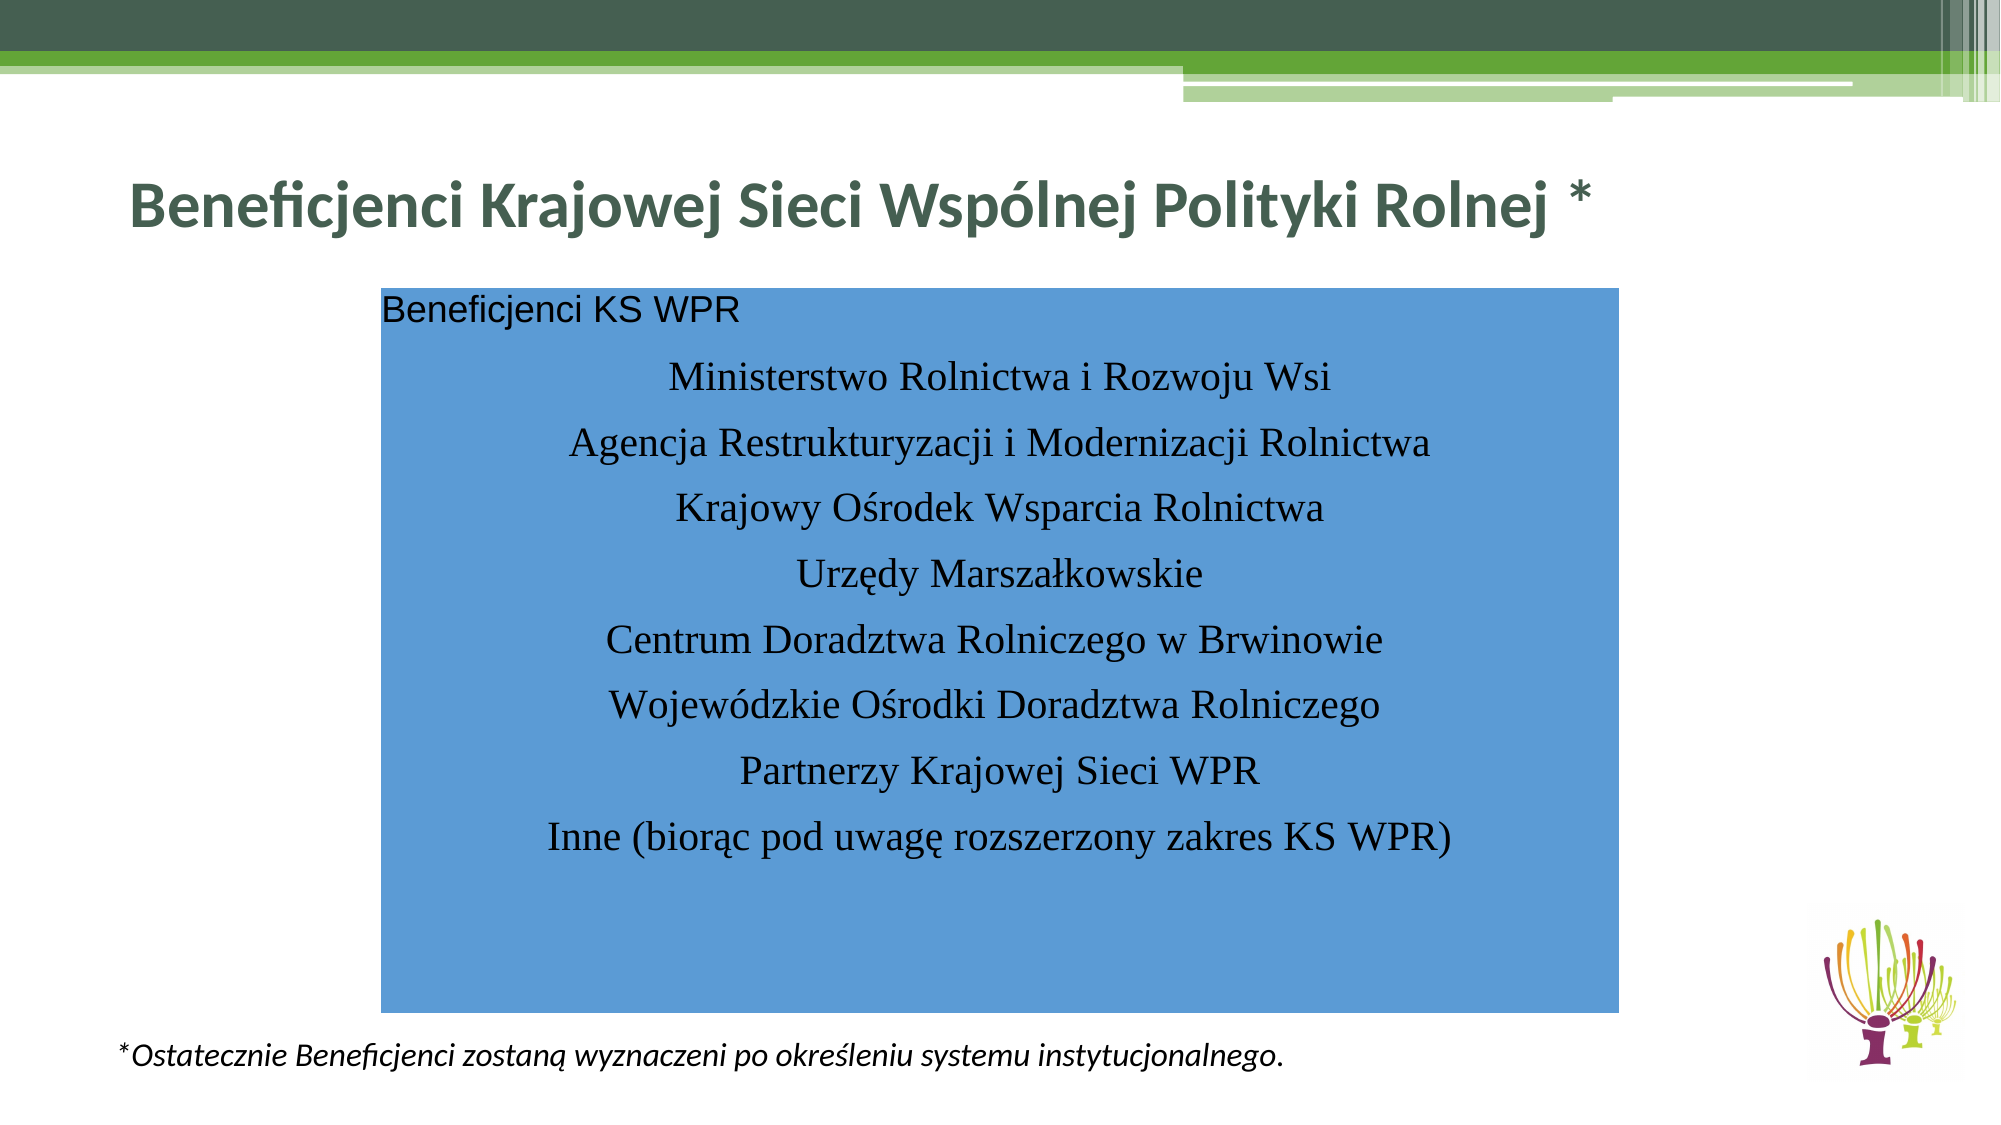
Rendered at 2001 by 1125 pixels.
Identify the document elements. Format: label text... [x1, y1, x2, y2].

title Beneficjenci Krajowej Sieci Wspólnej Polityki Rolnej * [99, 113, 1900, 289]
text_box *Ostatecznie Beneficjenci zostaną wyznaczeni po określeniu systemu instytucjonalnego. [100, 1026, 1808, 1081]
picture [1807, 903, 1965, 1082]
table_header Beneficjenci KS WPR [381, 288, 1619, 346]
table_cell Ministerstwo Rolnictwa i Rozwoju Wsi Agencja Restrukturyzacji i Modernizacji Rolnictwa Krajowy Ośrodek Wsparcia Rolnictwa Urzędy Marszałkowskie Centrum Doradztwa Rolniczego w Brwinowie Wojewódzkie Ośrodki Doradztwa Rolniczego Partnerzy Krajowej Sieci WPR Inne (biorąc pod uwagę rozszerzony zakres KS WPR) [381, 346, 1619, 1013]
